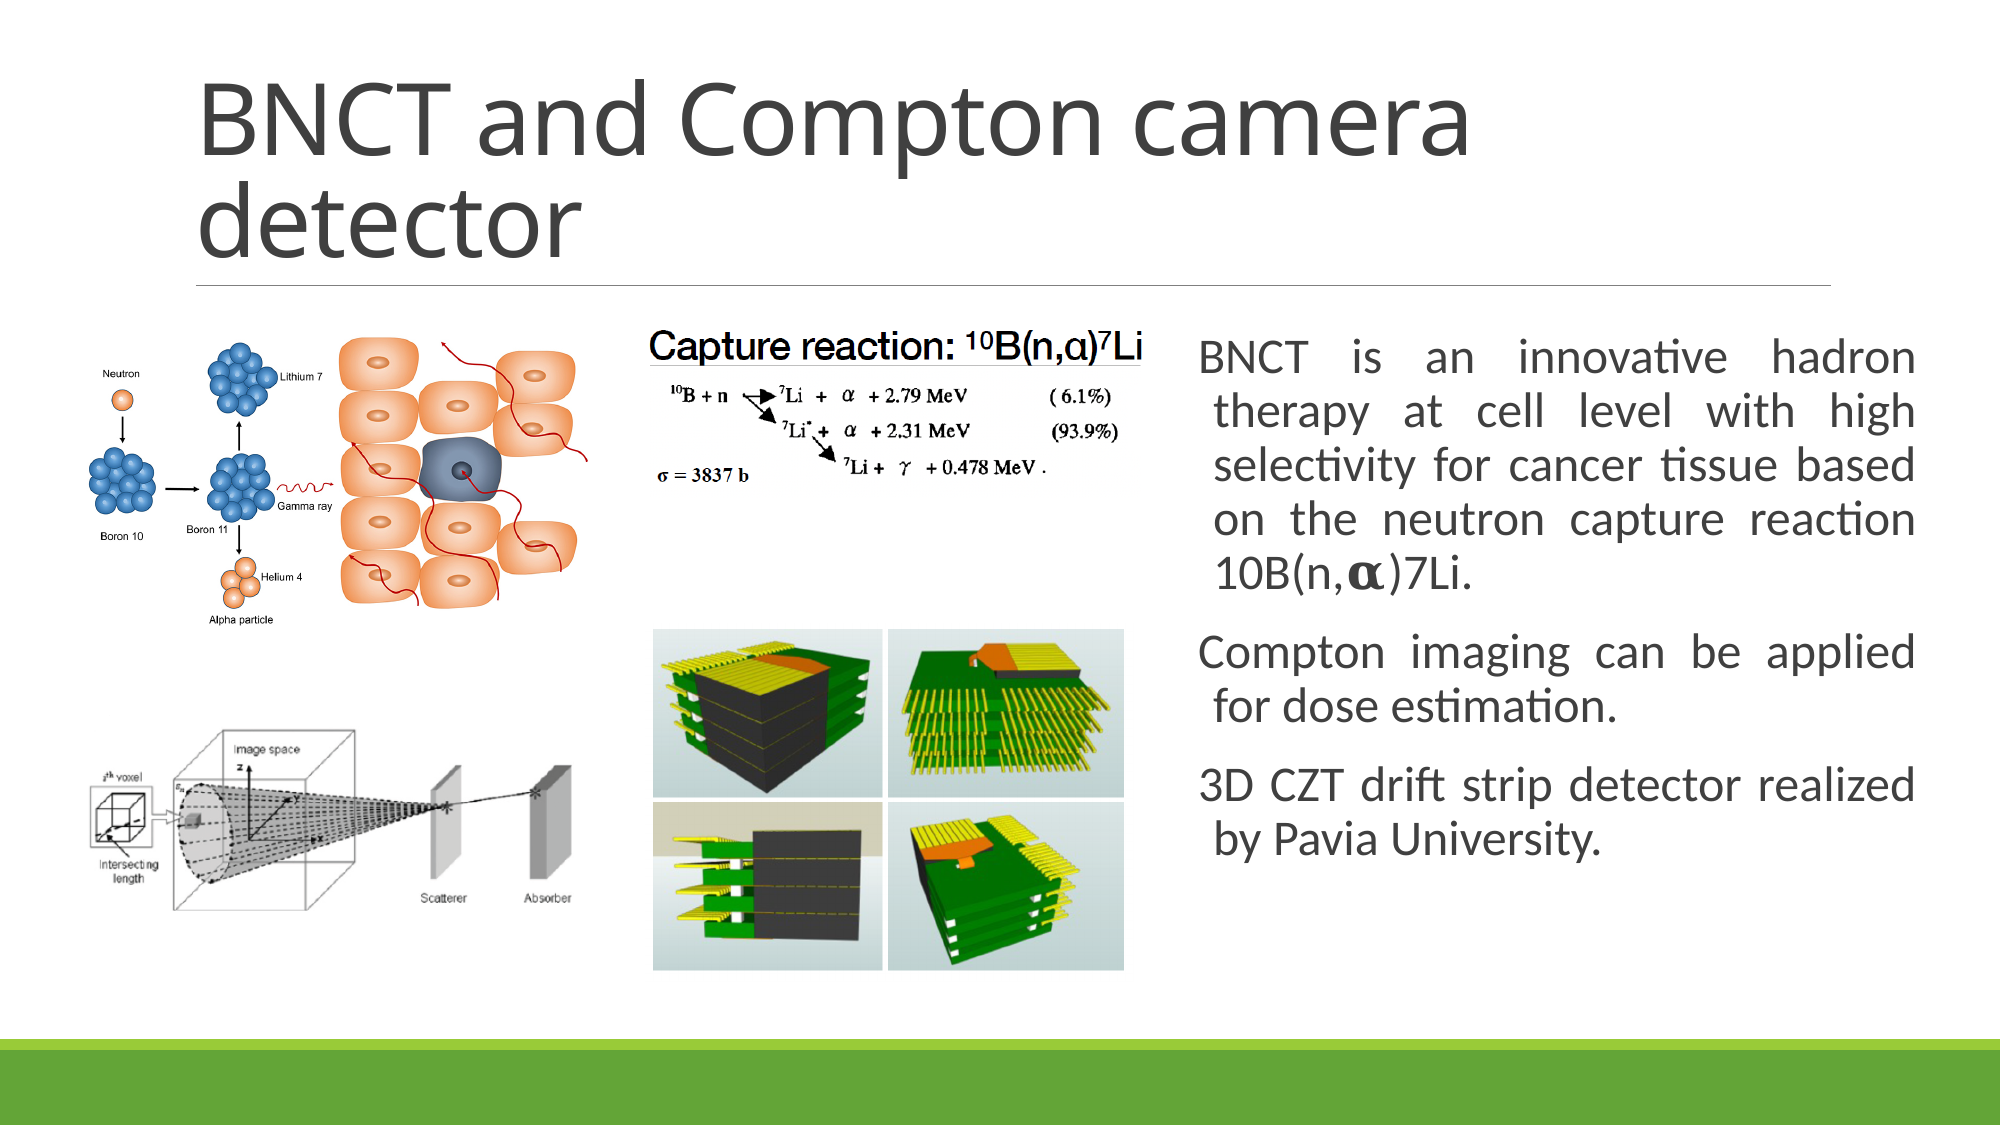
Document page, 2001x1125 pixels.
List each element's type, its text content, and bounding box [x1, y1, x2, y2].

title BNCT and Compton camera detector [180, 47, 1831, 286]
picture [645, 624, 1134, 982]
picture [632, 322, 1147, 501]
picture [82, 715, 596, 923]
picture [82, 322, 596, 639]
list BNCT is an innovative hadron therapy at cell level with high selectivity for cancer tissue based on the neutron capture reaction 10B(n,𝛂)7Li. Compton imaging can be applied for dose estimation. 3D CZT drift strip detector realized by Pavia University. [1183, 322, 1917, 1062]
